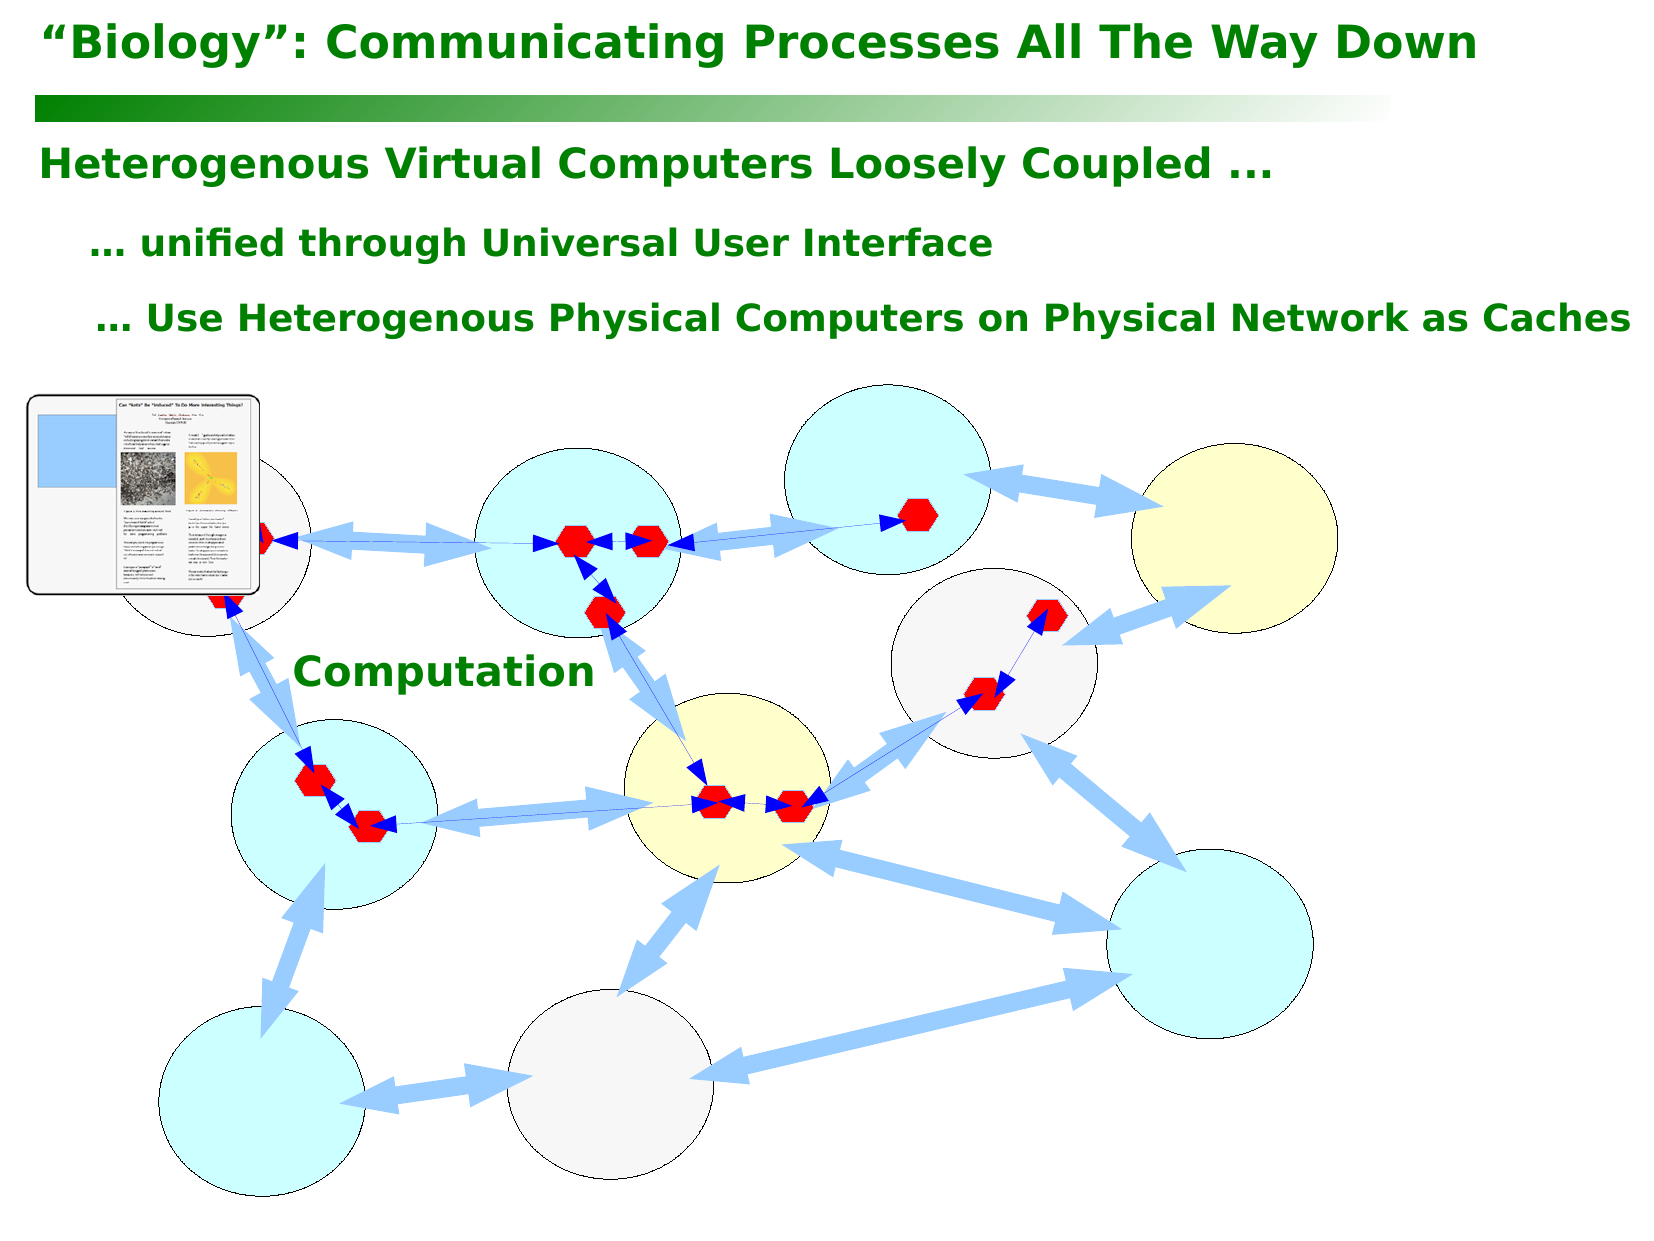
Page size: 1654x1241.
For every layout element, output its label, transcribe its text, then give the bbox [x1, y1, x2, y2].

text_box … Use Heterogenous Physical Computers on Physical Network as Caches [80, 289, 1653, 383]
text_box [1131, 443, 1338, 634]
text_box [624, 693, 831, 883]
text_box … unified through Universal User Interface [74, 214, 1463, 308]
text_box [123, 596, 232, 637]
text_box Heterogenous Virtual Computers Loosely Coupled ... [23, 132, 1653, 226]
picture [25, 393, 260, 596]
text_box [231, 734, 438, 910]
text_box Computation [277, 640, 637, 734]
text_box [784, 384, 991, 575]
text_box “Biology”: Communicating Processes All The Way Down [24, 8, 1653, 89]
text_box [35, 95, 1391, 122]
text_box [158, 1006, 366, 1197]
text_box [232, 616, 239, 624]
text_box [229, 459, 312, 630]
text_box [891, 568, 1098, 759]
text_box [474, 448, 682, 638]
text_box [507, 989, 714, 1180]
text_box [1106, 849, 1314, 1039]
